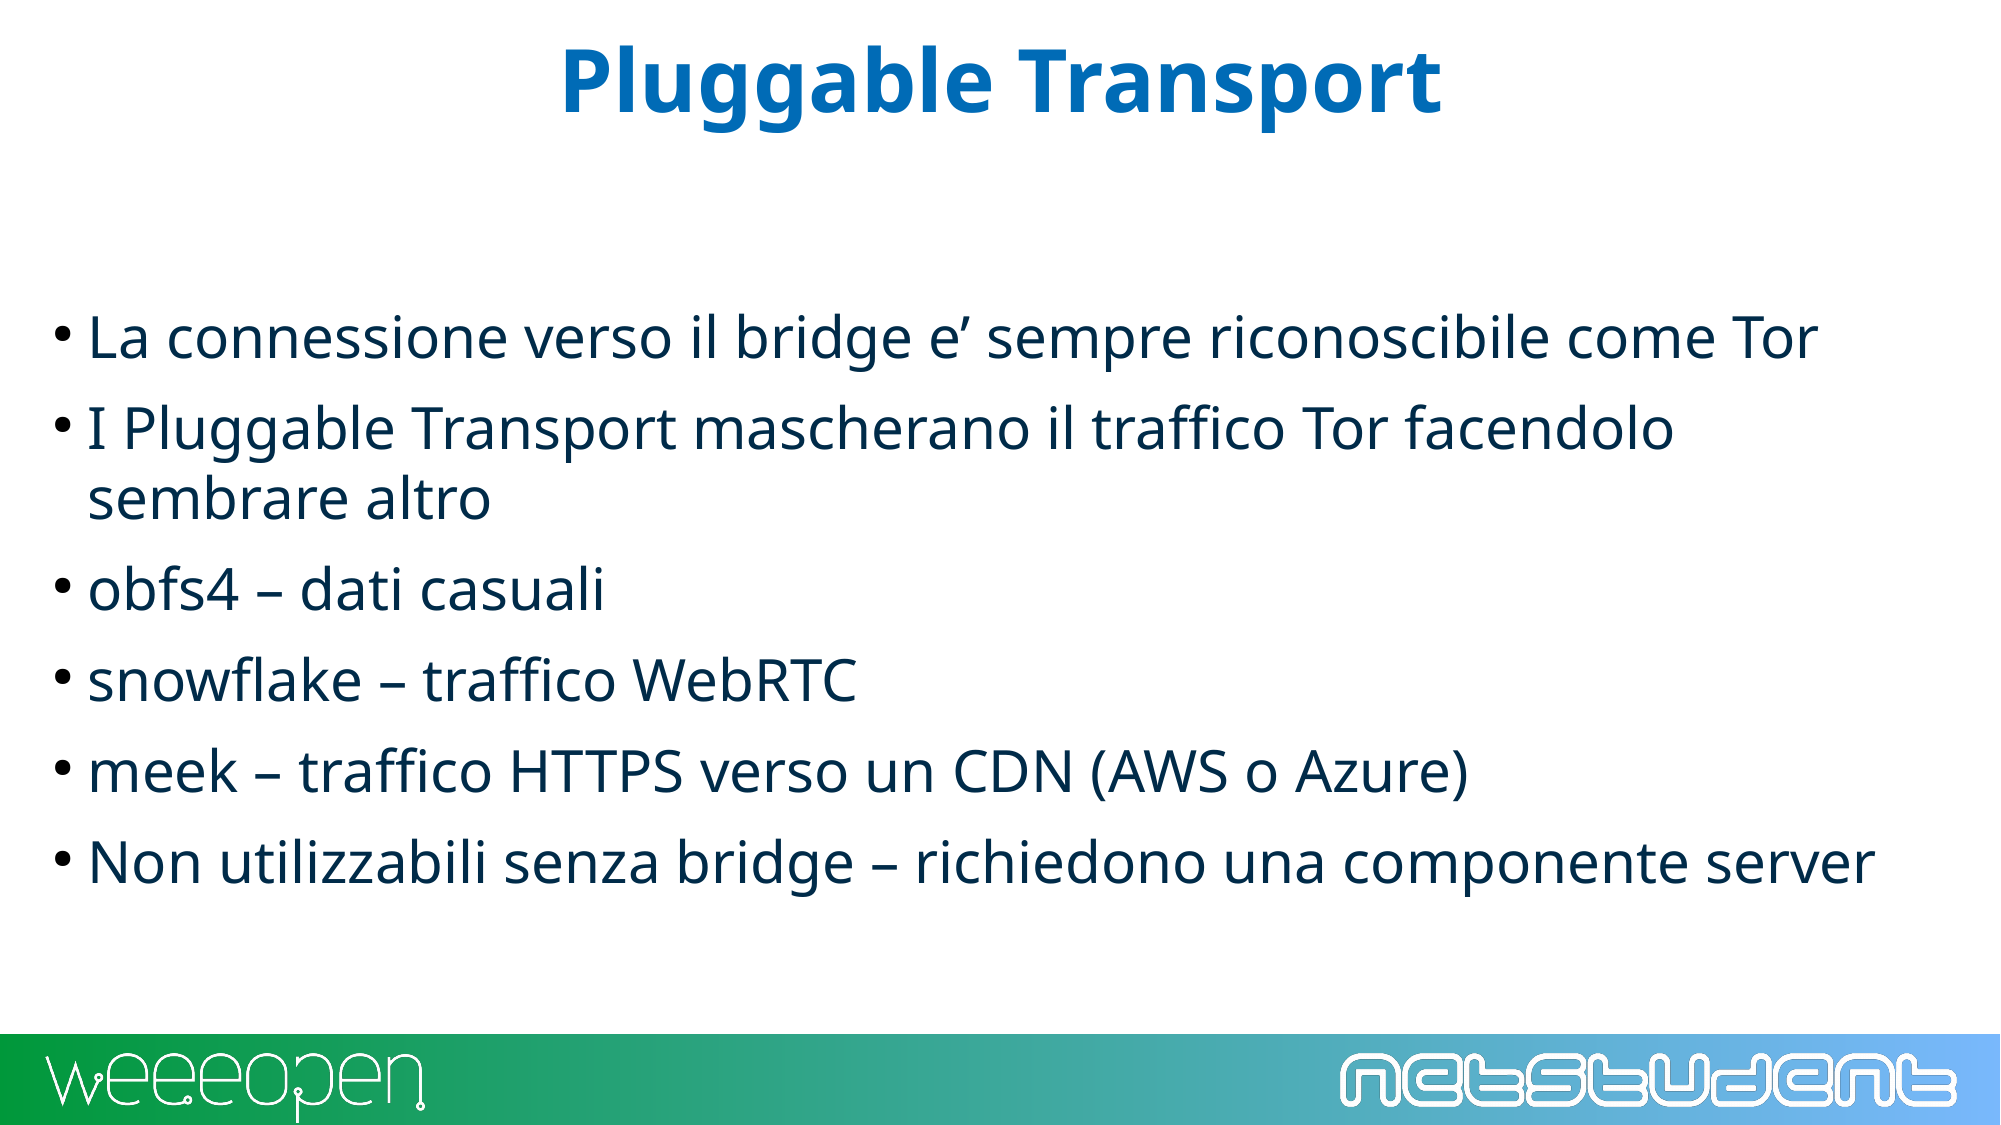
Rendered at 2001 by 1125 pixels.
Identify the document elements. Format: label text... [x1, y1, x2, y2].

list La connessione verso il bridge e’ sempre riconoscibile come Tor I Pluggable Transport mascherano il traffico Tor facendolo sembrare altro obfs4 – dati casuali snowflake – traffico WebRTC meek – traffico HTTPS verso un CDN (AWS o Azure) Non utilizzabili senza bridge – richiedono una componente server [37, 293, 1943, 1008]
picture [1340, 1053, 1957, 1107]
title Pluggable Transport [43, 29, 1959, 247]
picture [45, 1053, 425, 1123]
